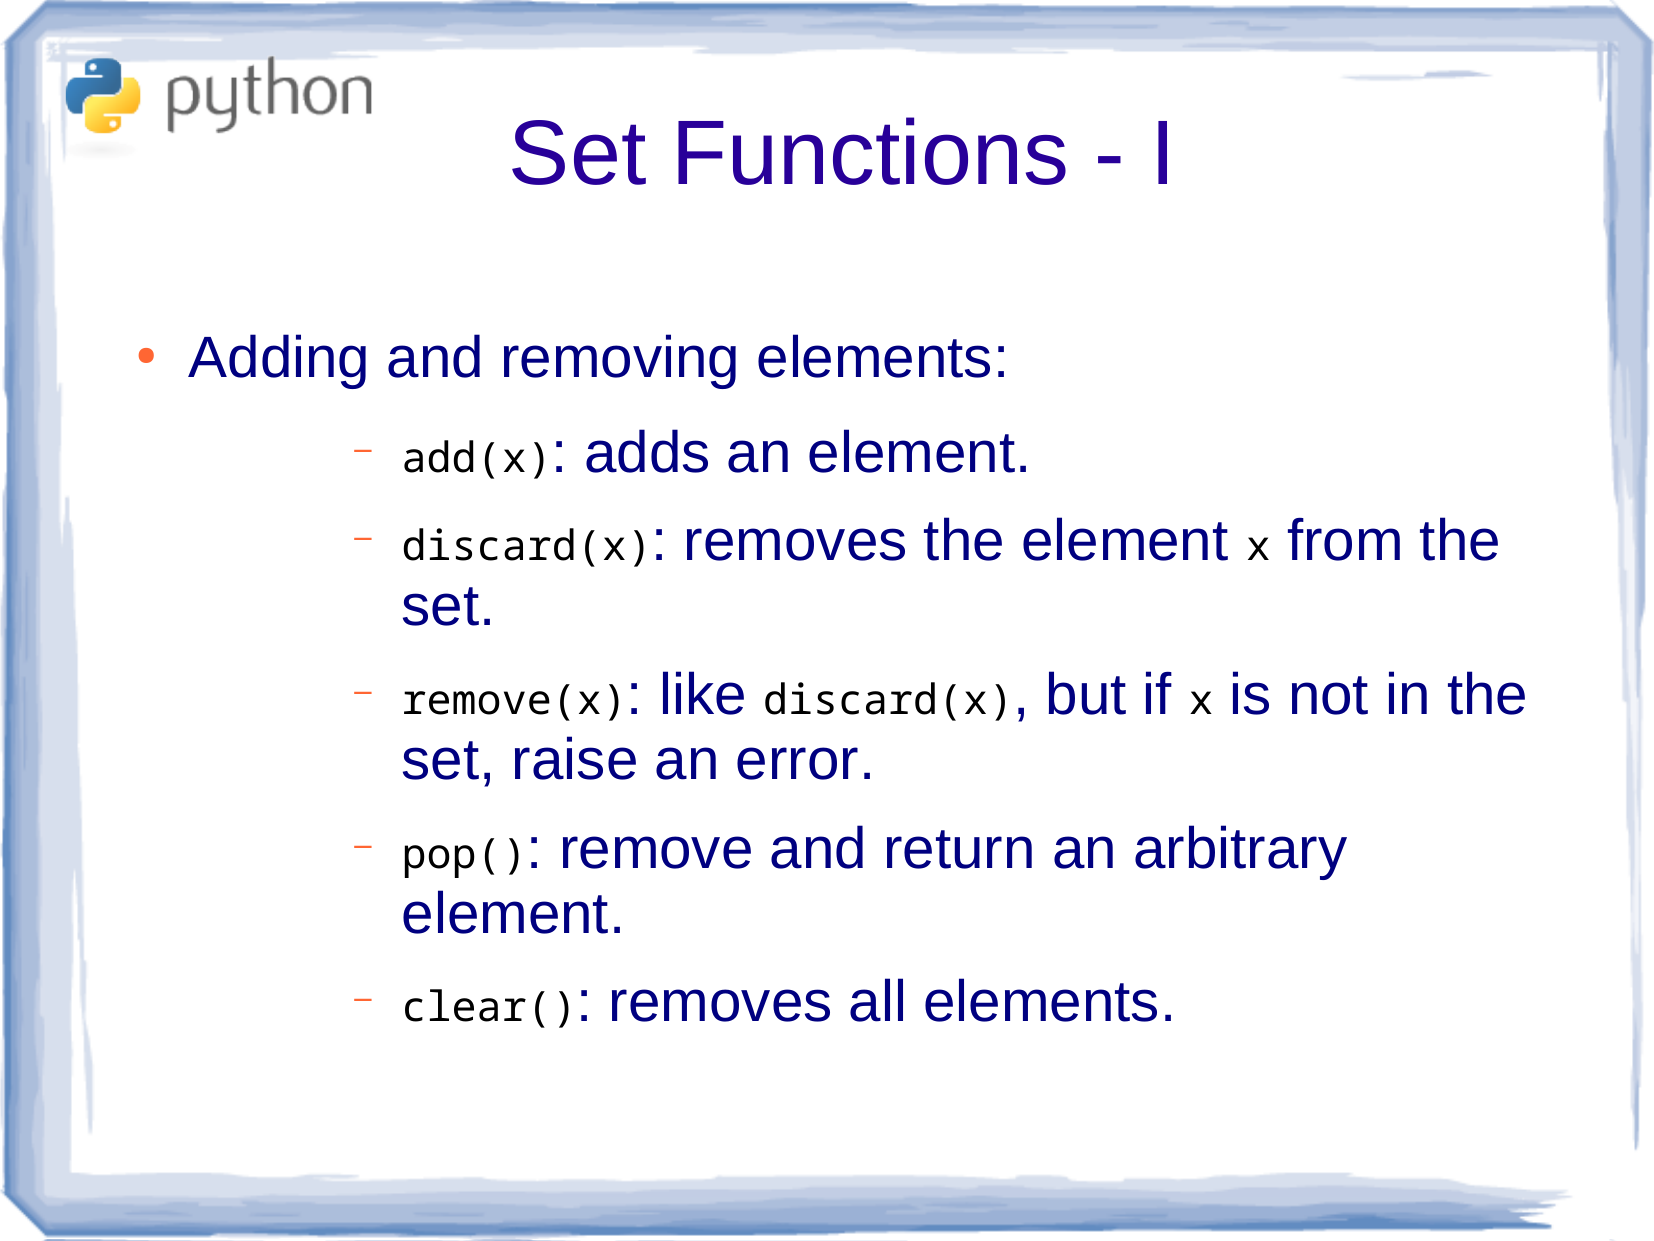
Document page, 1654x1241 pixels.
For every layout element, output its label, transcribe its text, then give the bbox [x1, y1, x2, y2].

list Adding and removing elements: add(x): adds an element. discard(x): removes the element x from the set. remove(x): like discard(x), but if x is not in the set, raise an error. pop(): remove and return an arbitrary element. clear(): removes all elements. [118, 324, 1571, 1032]
picture [0, 0, 1654, 1241]
title Set Functions - I [82, 49, 1571, 257]
